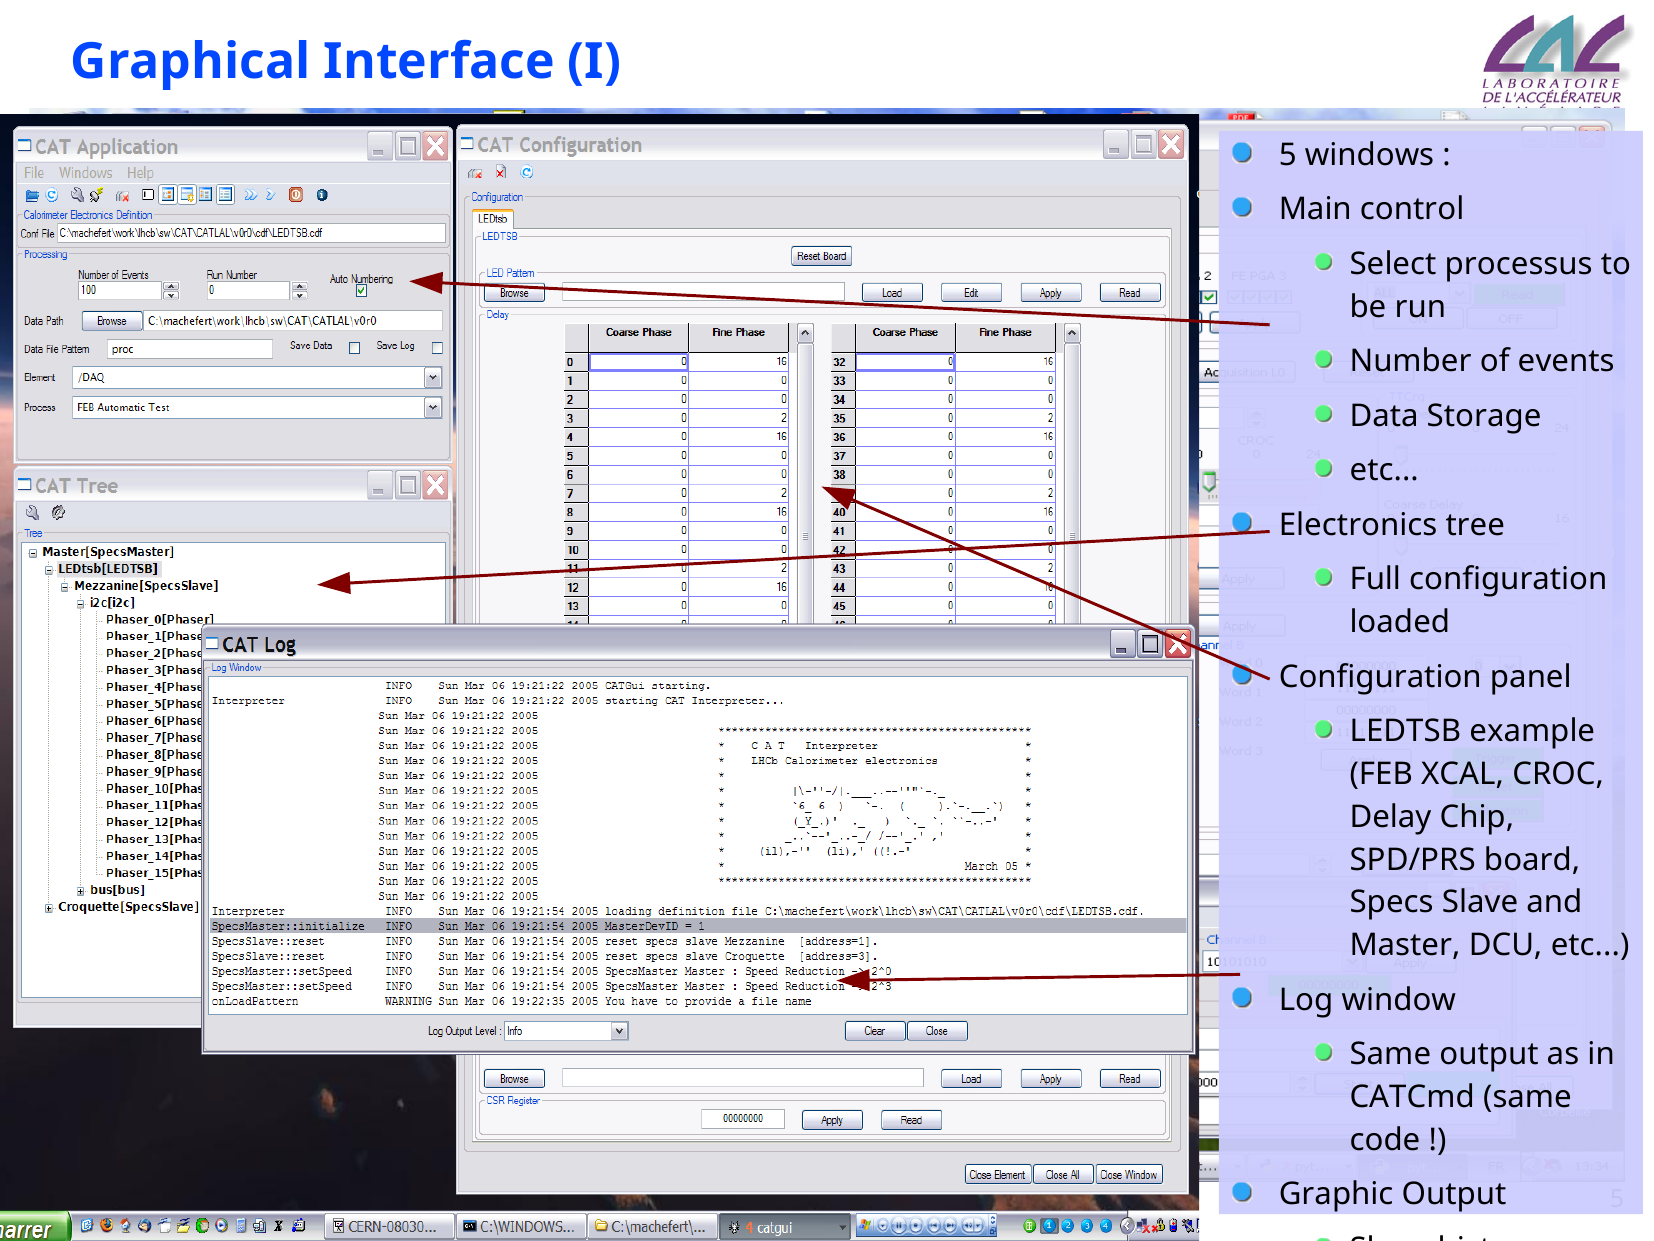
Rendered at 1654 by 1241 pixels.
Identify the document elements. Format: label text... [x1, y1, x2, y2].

text_box [1218, 130, 1643, 1215]
title Graphical Interface (I) [70, 29, 1559, 89]
picture [976, 541, 1137, 620]
picture [1314, 1237, 1334, 1241]
picture [0, 8, 1642, 1241]
list 5 windows : Main control Select processus to be run Number of events Data Storage etc... Electronics tree Full configuration loaded Configuration panel LEDTSB example (FEB XCAL, CROC, Delay Chip, SPD/PRS board, Specs Slave and Master, DCU, etc...) Log window Same output as in CATCmd (same code !) Graphic Output Show histogram and previous run results [1137, 131, 1639, 1228]
